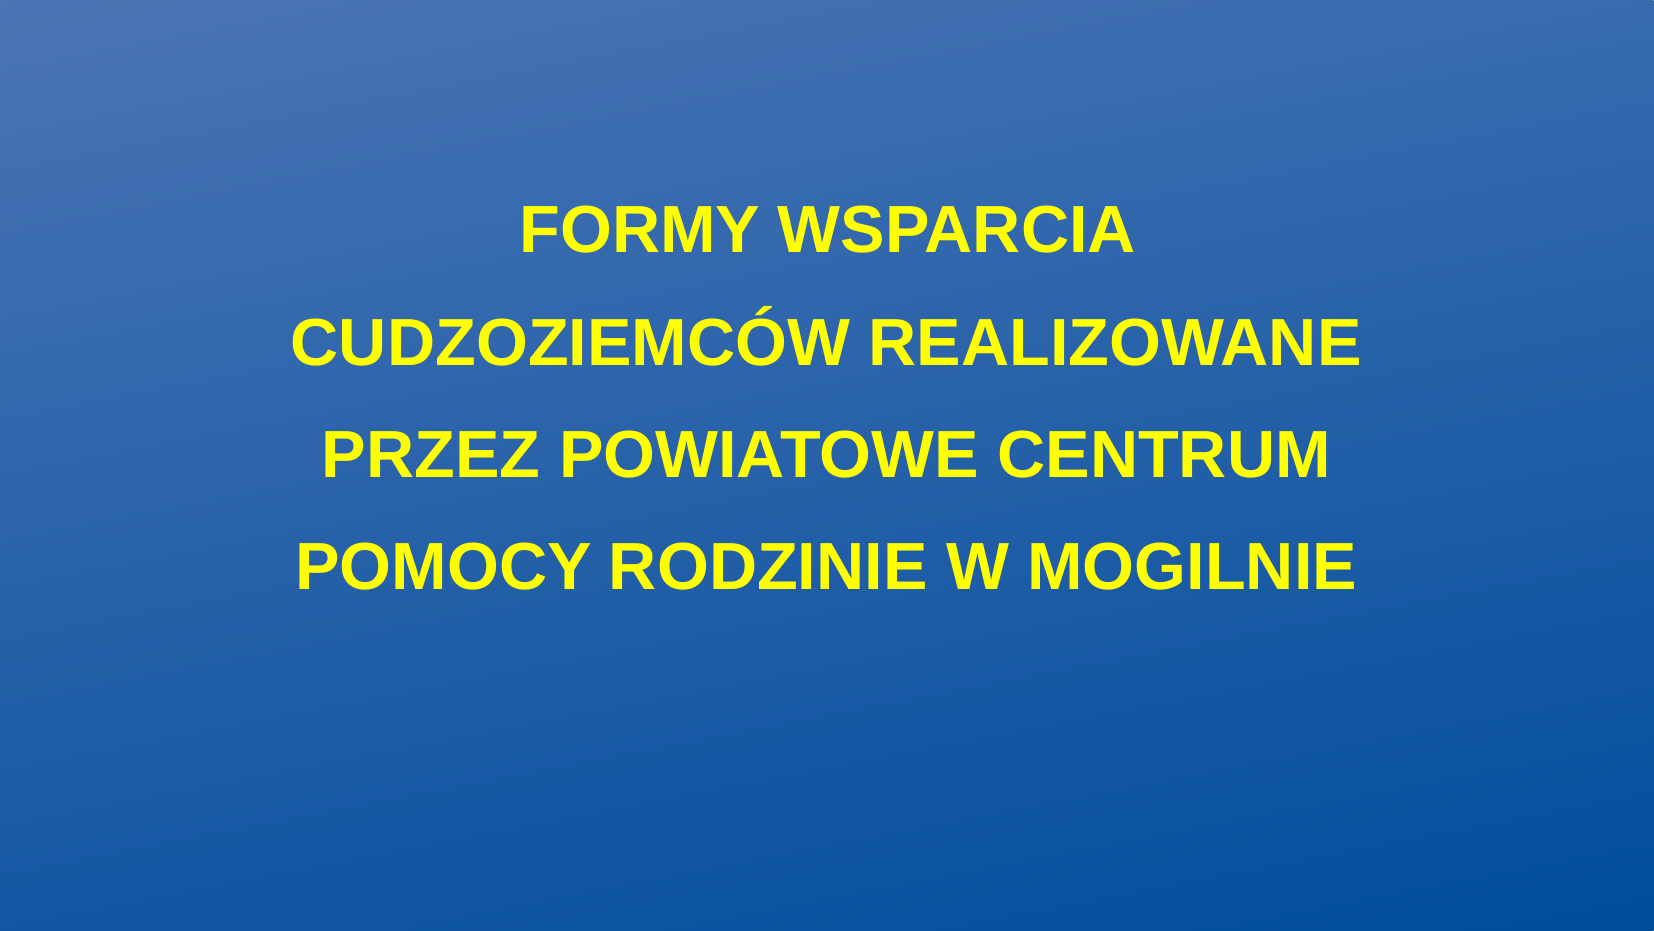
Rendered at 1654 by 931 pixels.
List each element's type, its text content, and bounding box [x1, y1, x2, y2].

text_box FORMY WSPARCIA CUDZOZIEMCÓW REALIZOWANE PRZEZ POWIATOWE CENTRUM POMOCY RODZINIE W MOGILNIE [236, 147, 1418, 739]
